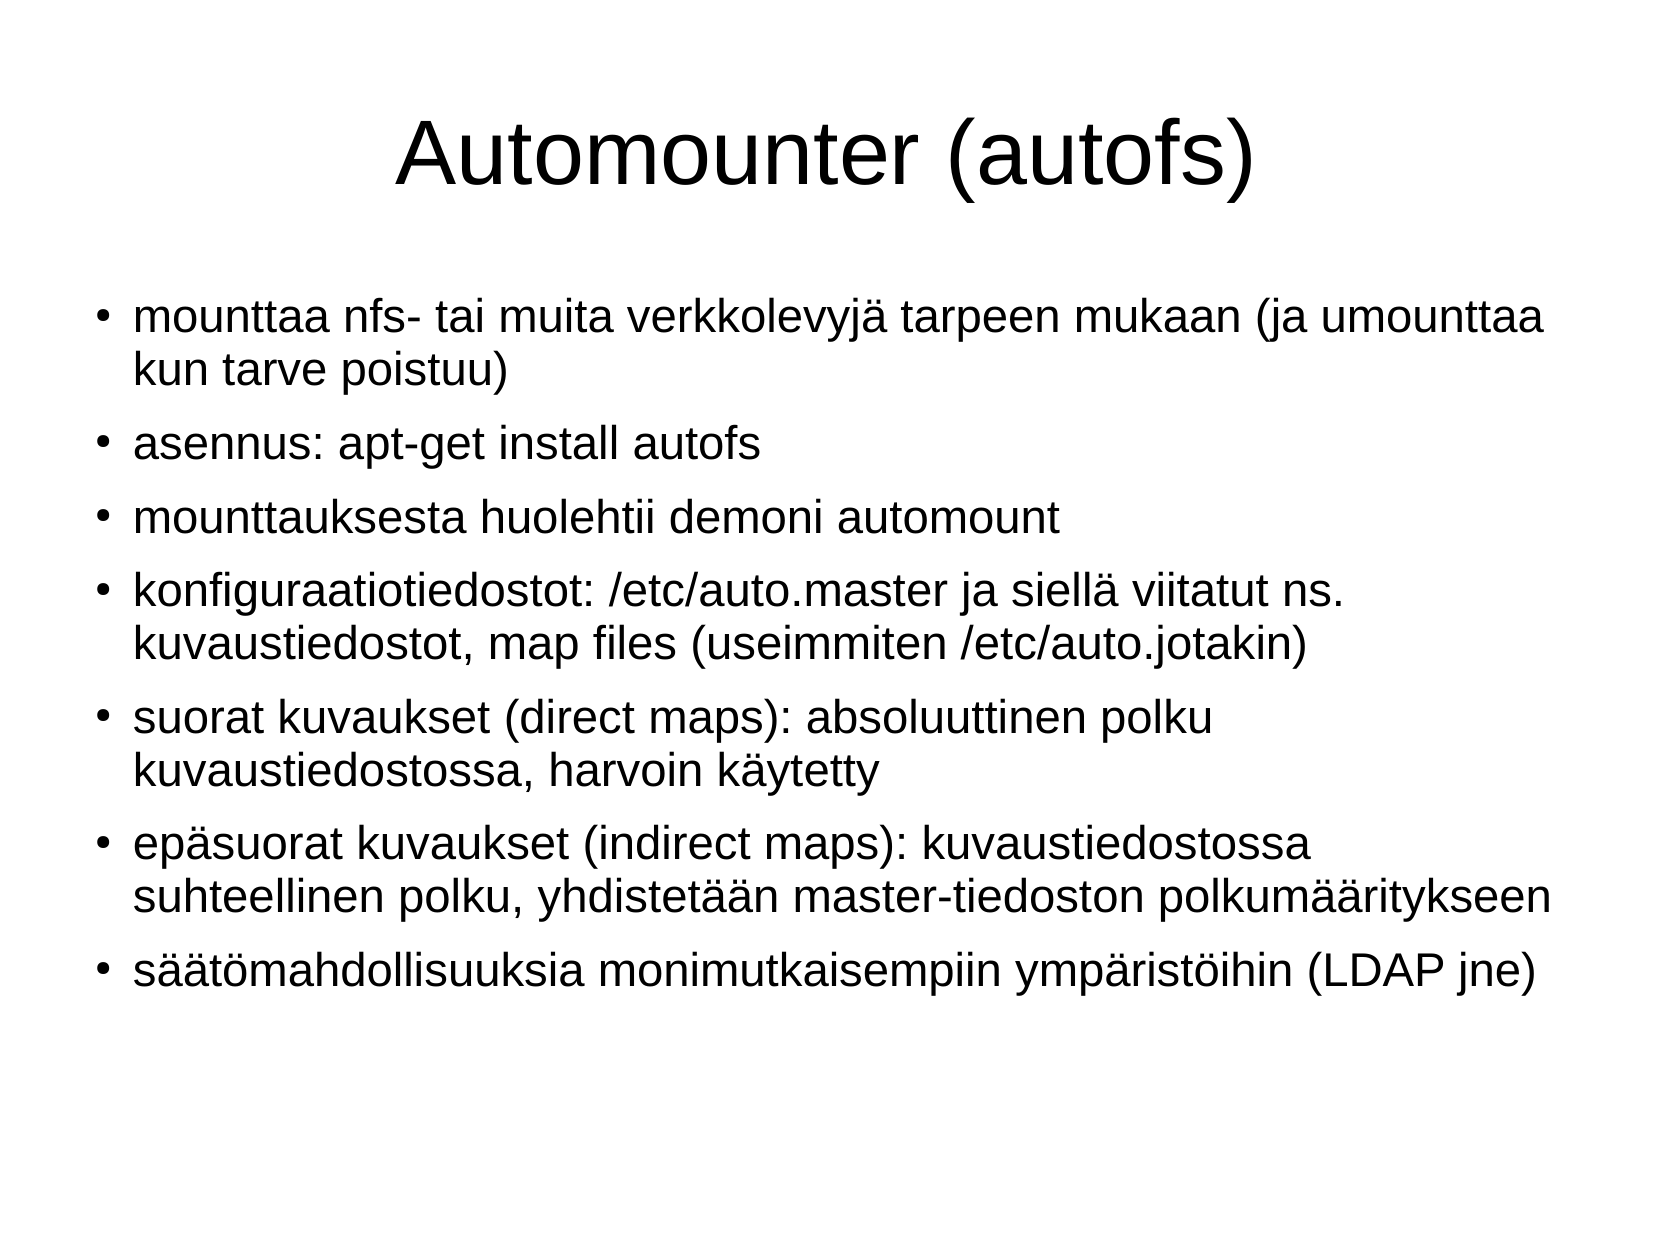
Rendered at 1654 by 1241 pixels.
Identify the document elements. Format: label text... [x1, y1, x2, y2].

title Automounter (autofs) [82, 49, 1571, 257]
list mounttaa nfs- tai muita verkkolevyjä tarpeen mukaan (ja umounttaa kun tarve poistuu) asennus: apt-get install autofs mounttauksesta huolehtii demoni automount konfiguraatiotiedostot: /etc/auto.master ja siellä viitatut ns. kuvaustiedostot, map files (useimmiten /etc/auto.jotakin) suorat kuvaukset (direct maps): absoluuttinen polku kuvaustiedostossa, harvoin käytetty epäsuorat kuvaukset (indirect maps): kuvaustiedostossa suhteellinen polku, yhdistetään master-tiedoston polkumääritykseen säätömahdollisuuksia monimutkaisempiin ympäristöihin (LDAP jne) [82, 290, 1571, 1010]
